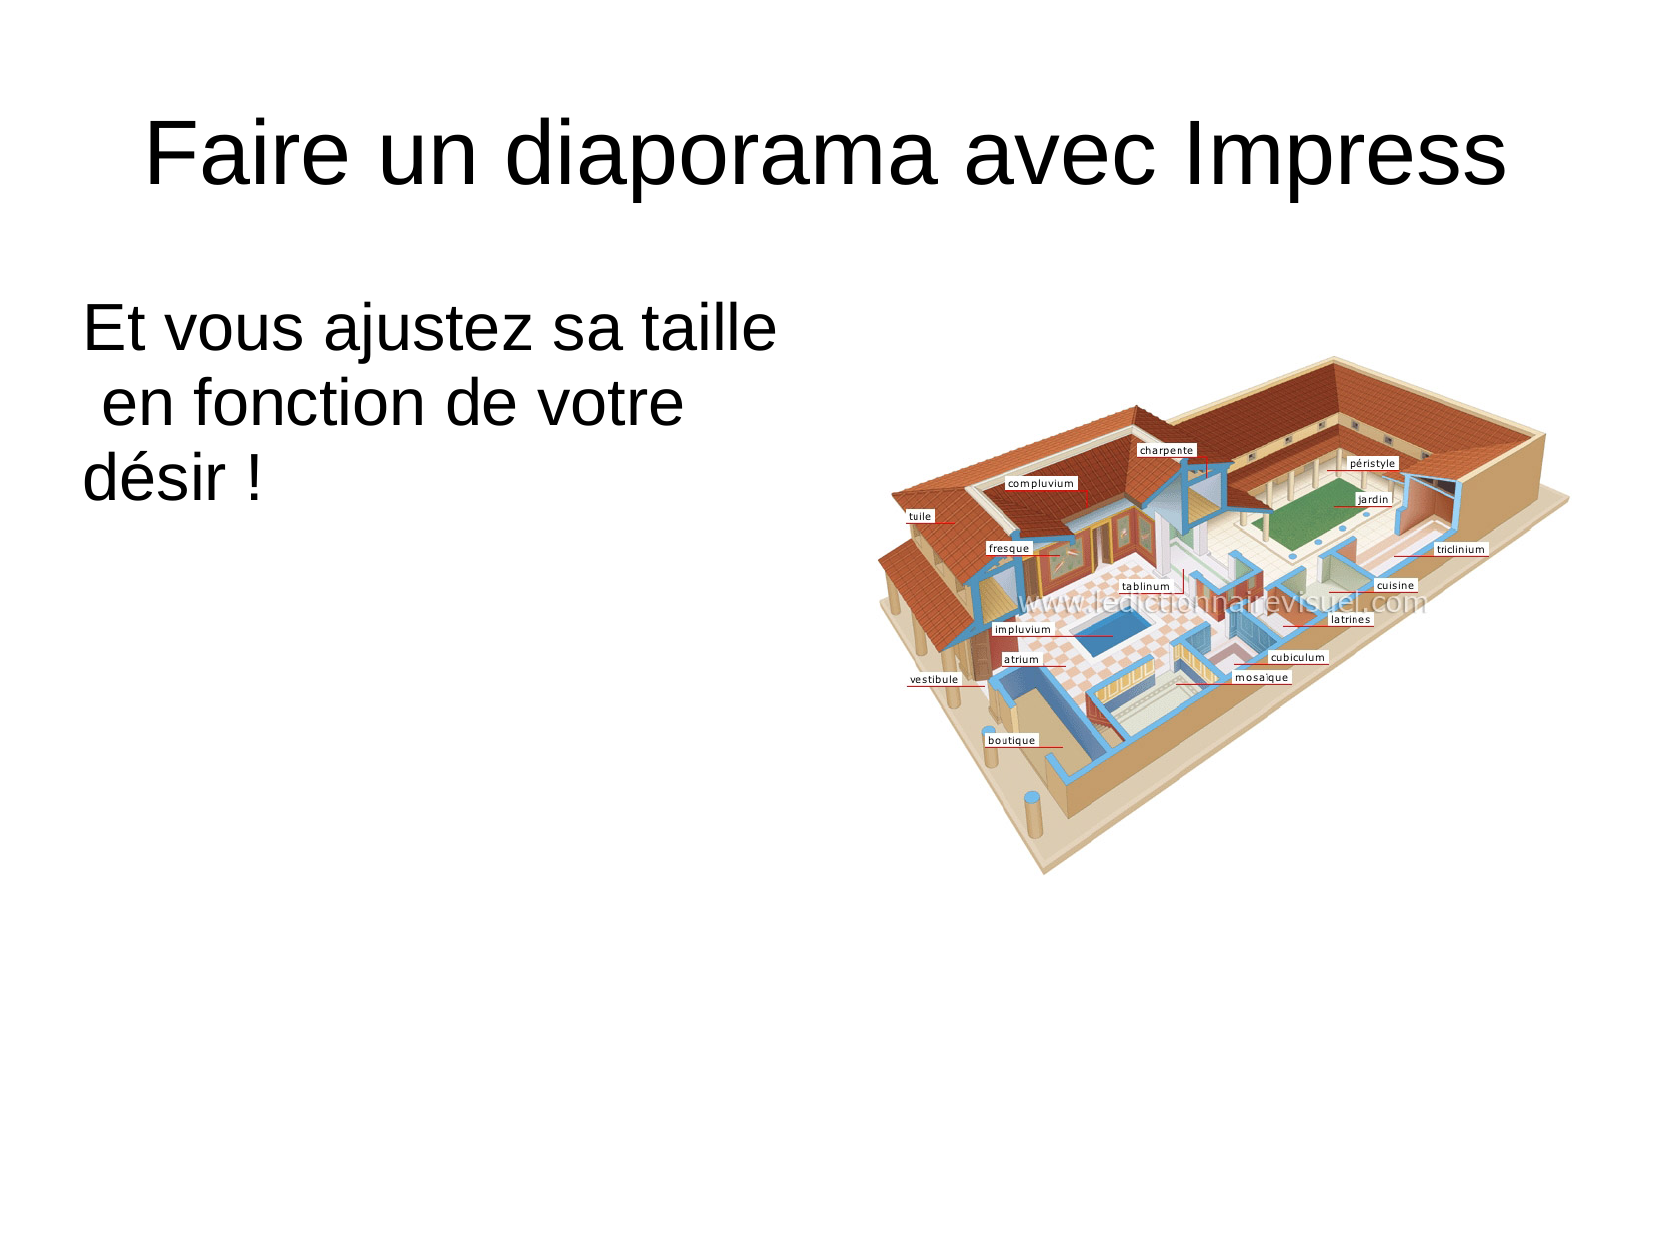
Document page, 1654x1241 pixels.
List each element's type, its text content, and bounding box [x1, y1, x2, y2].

title Faire un diaporama avec Impress [82, 49, 1571, 257]
list Et vous ajustez sa taille en fonction de votre désir ! [82, 290, 793, 1010]
picture [828, 354, 1619, 884]
